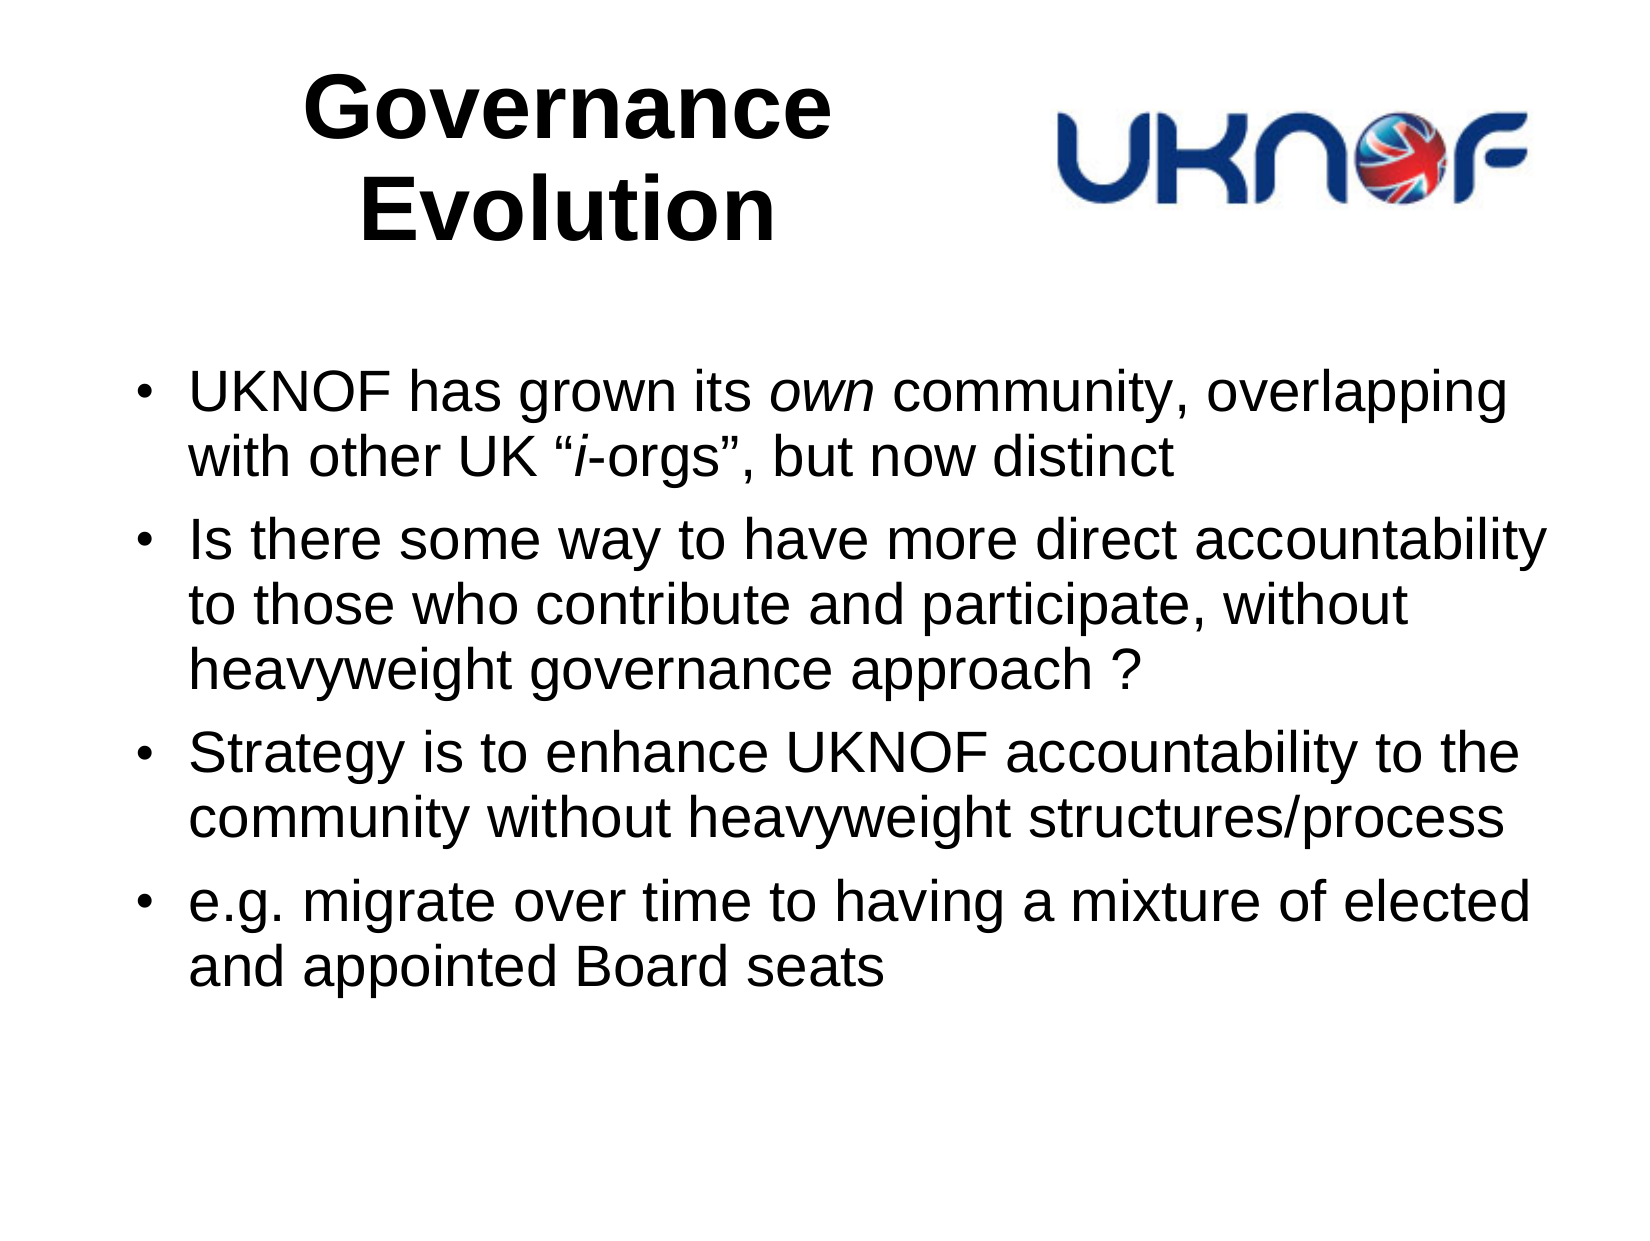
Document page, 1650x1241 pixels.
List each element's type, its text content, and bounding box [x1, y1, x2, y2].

list UKNOF has grown its own community, overlapping with other UK “i-orgs”, but now distinct Is there some way to have more direct accountability to those who contribute and participate, without heavyweight governance approach ? Strategy is to enhance UKNOF accountability to the community without heavyweight structures/process e.g. migrate over time to having a mixture of elected and appointed Board seats [75, 358, 1576, 1078]
picture [1050, 93, 1536, 225]
title Governance Evolution [123, 37, 1013, 279]
